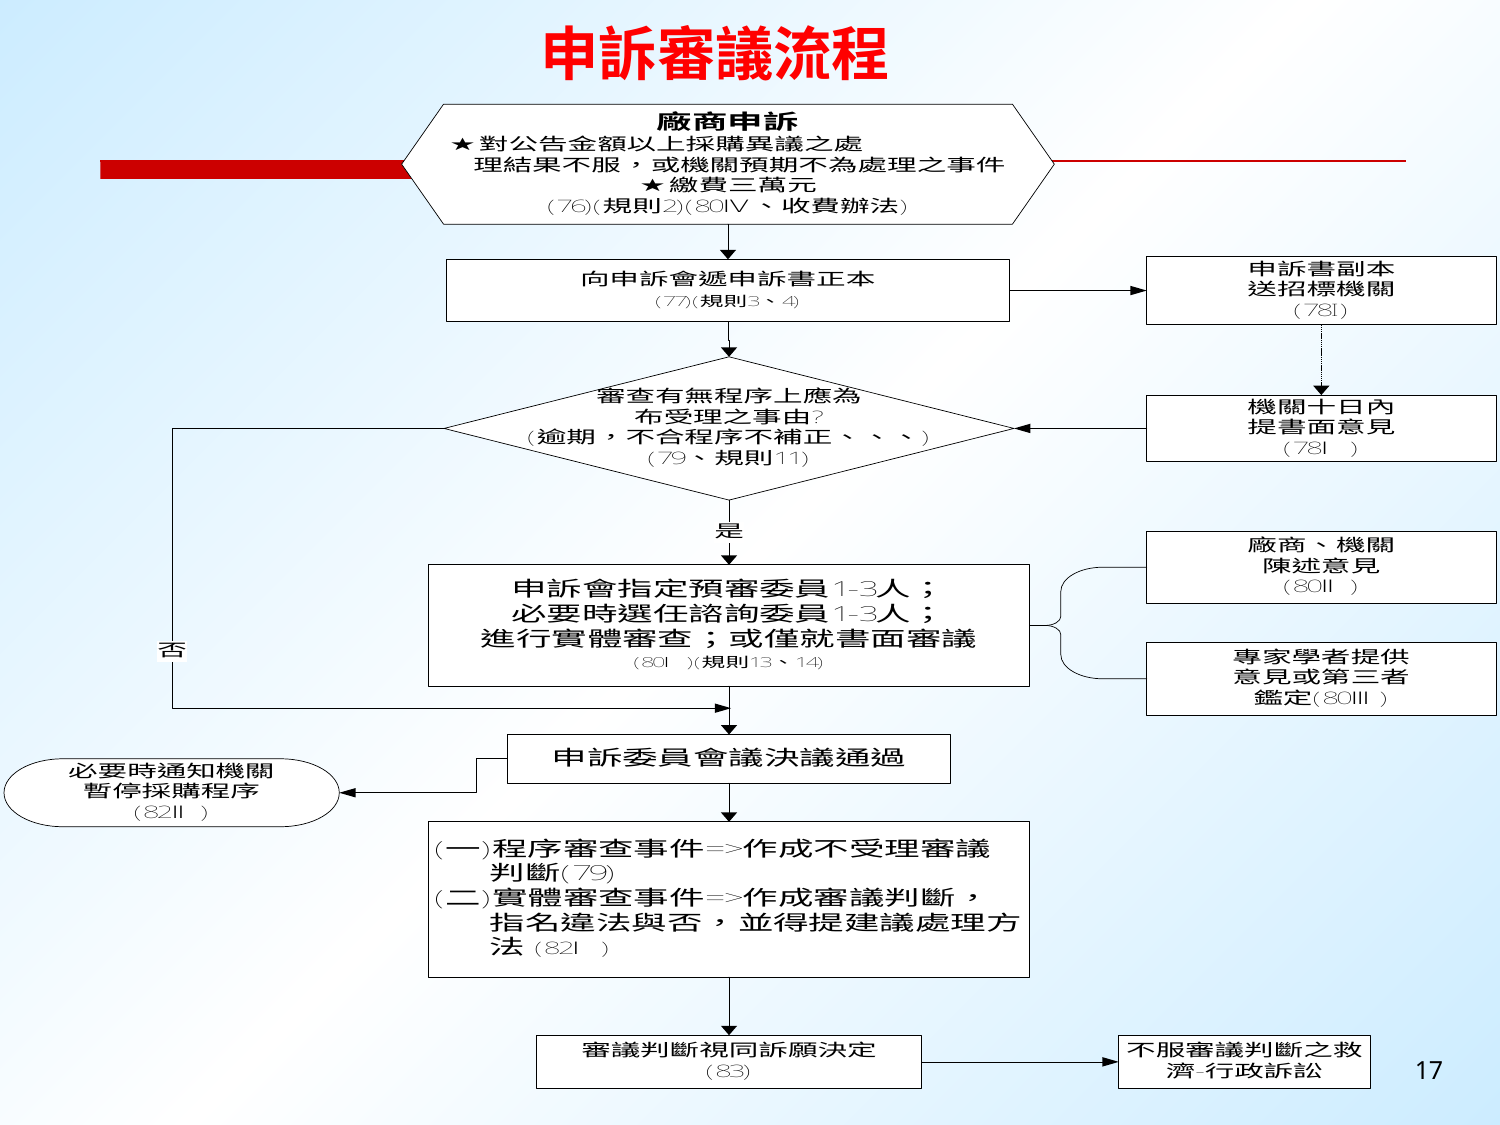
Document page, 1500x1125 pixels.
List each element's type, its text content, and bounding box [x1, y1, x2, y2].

chart [0, 101, 1500, 1091]
title 申訴審議流程 [525, 9, 975, 88]
